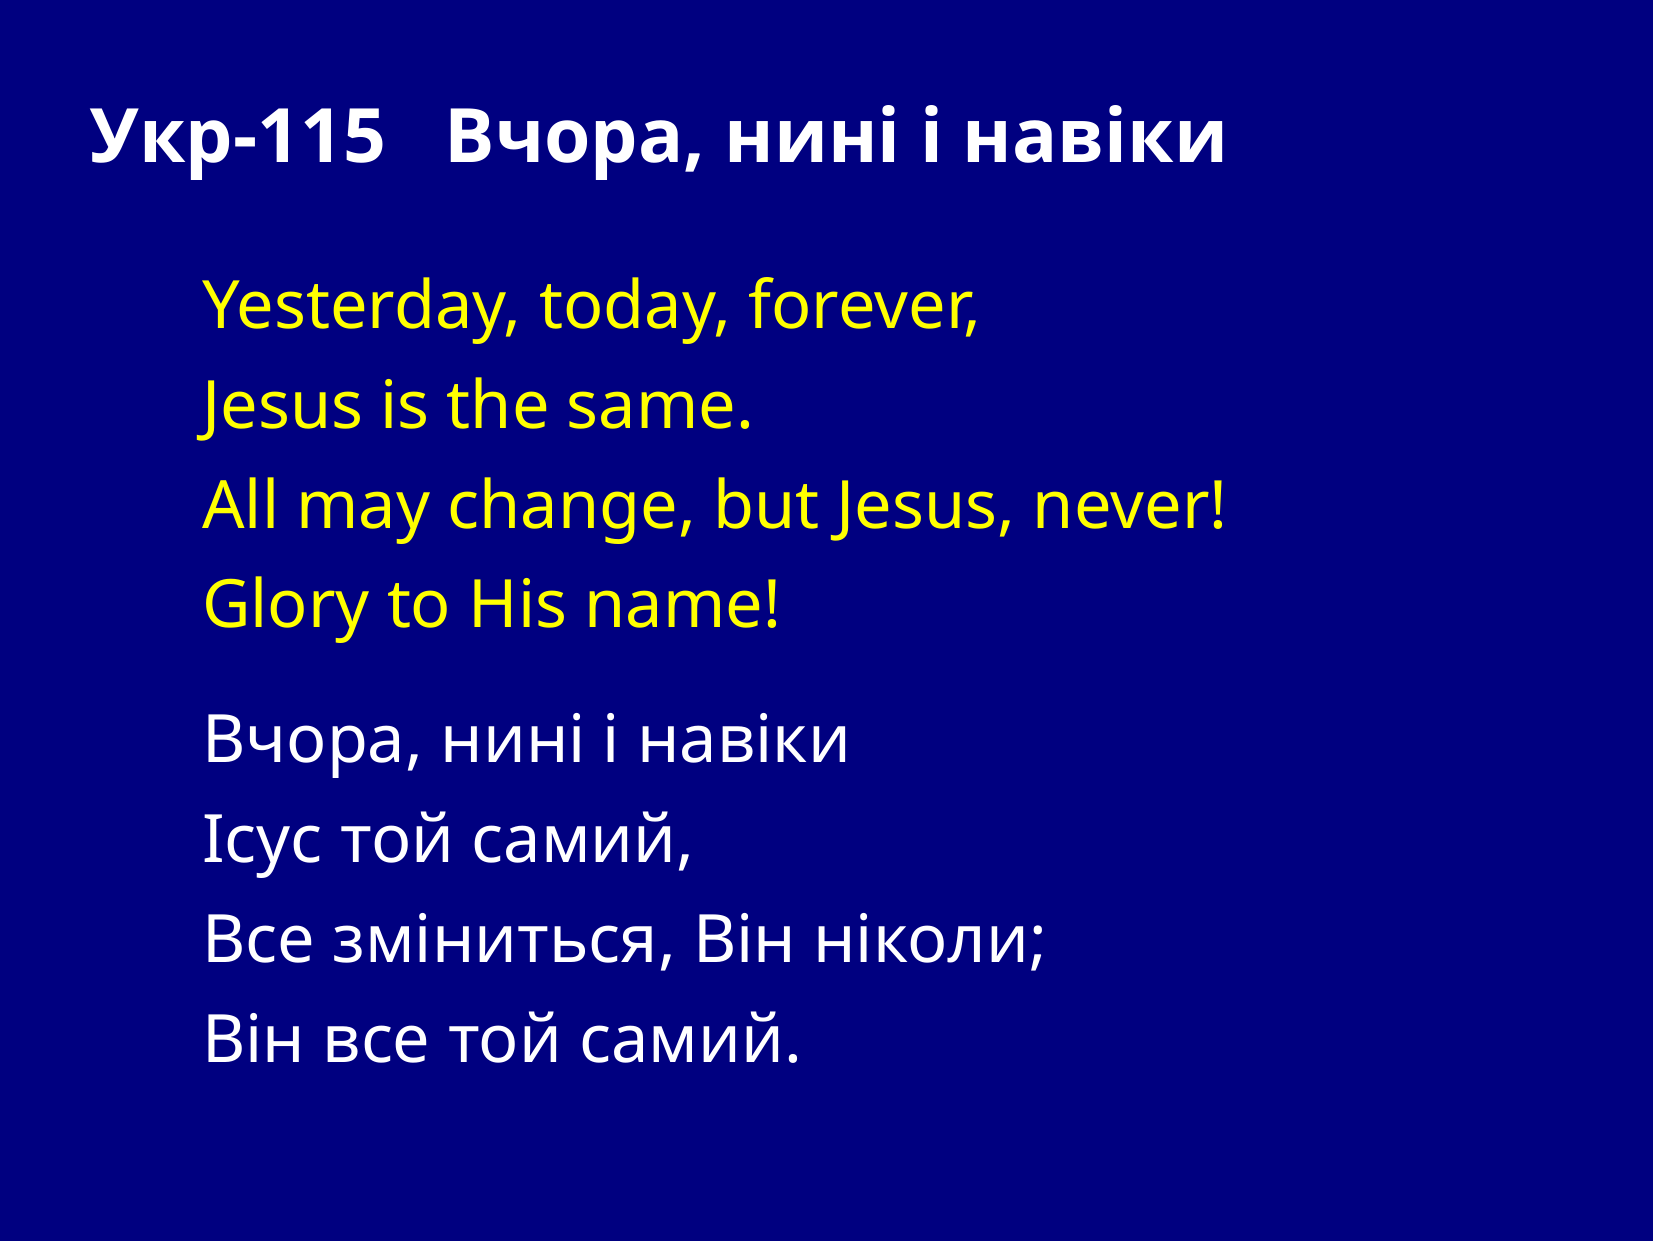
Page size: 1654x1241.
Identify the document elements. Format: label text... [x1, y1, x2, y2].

text_box Вчора, нині і навіки Ісус той самий, Все зміниться, Він ніколи; Він все той самий. [75, 675, 1576, 1163]
text_box Укр-115 Вчора, нині і навіки [75, 75, 1576, 188]
text_box Yesterday, today, forever, Jesus is the same. All may change, but Jesus, never! Glory to His name! [75, 188, 1576, 638]
